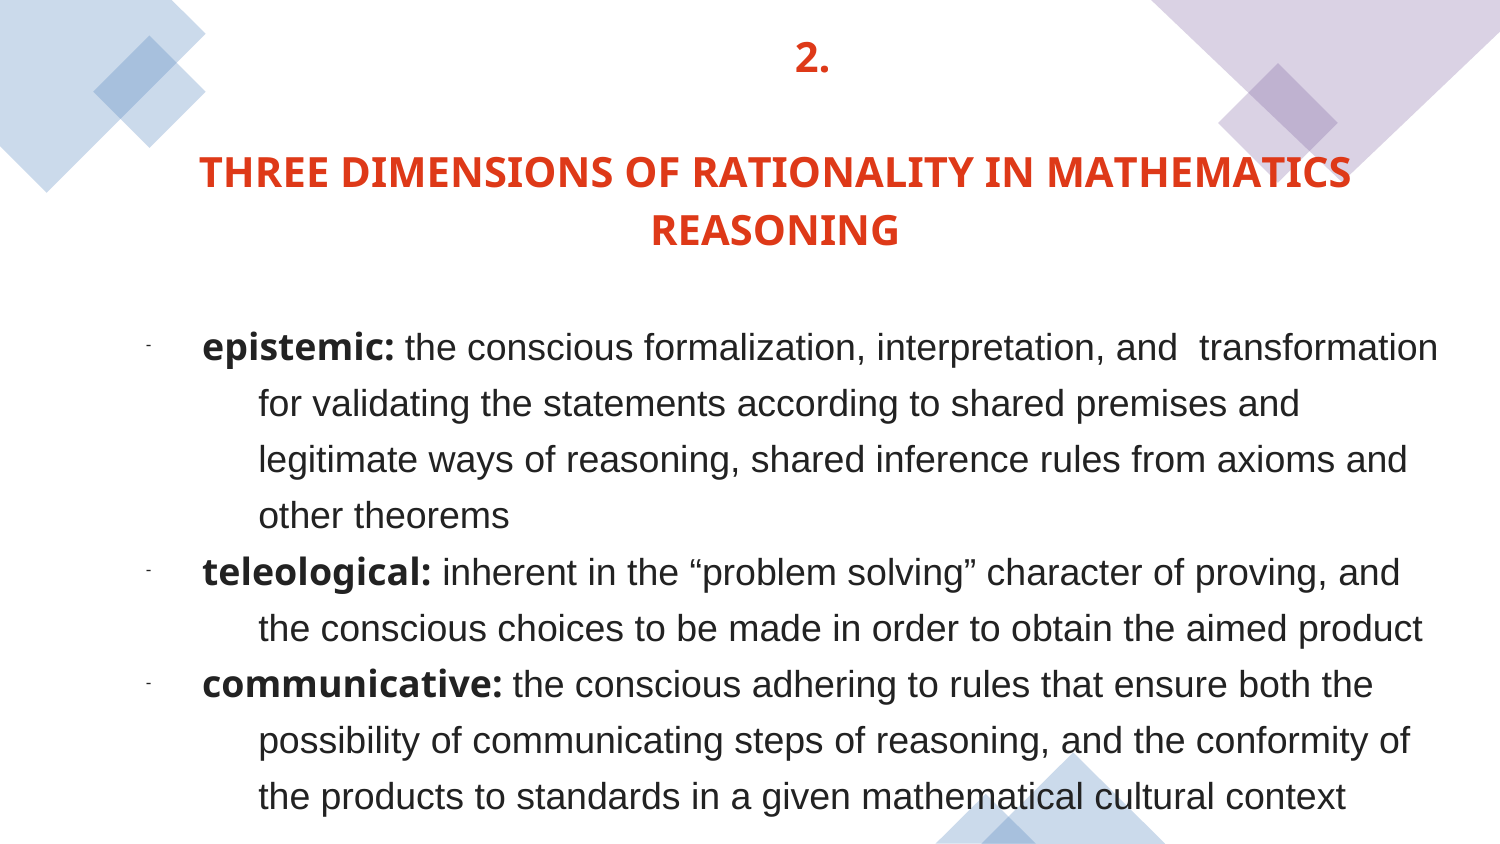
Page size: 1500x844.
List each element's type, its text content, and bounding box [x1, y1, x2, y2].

text_box 2. THREE DIMENSIONS OF RATIONALITY IN MATHEMATICS REASONING epistemic: the conscious formalization, interpretation, and transformation for validating the statements according to shared premises and legitimate ways of reasoning, shared inference rules from axioms and other theorems teleological: inherent in the “problem solving” character of proving, and the conscious choices to be made in order to obtain the aimed product communicative: the conscious adhering to rules that ensure both the possibility of communicating steps of reasoning, and the conformity of the products to standards in a given mathematical cultural context [93, 8, 1458, 837]
text_box [0, 0, 1500, 844]
